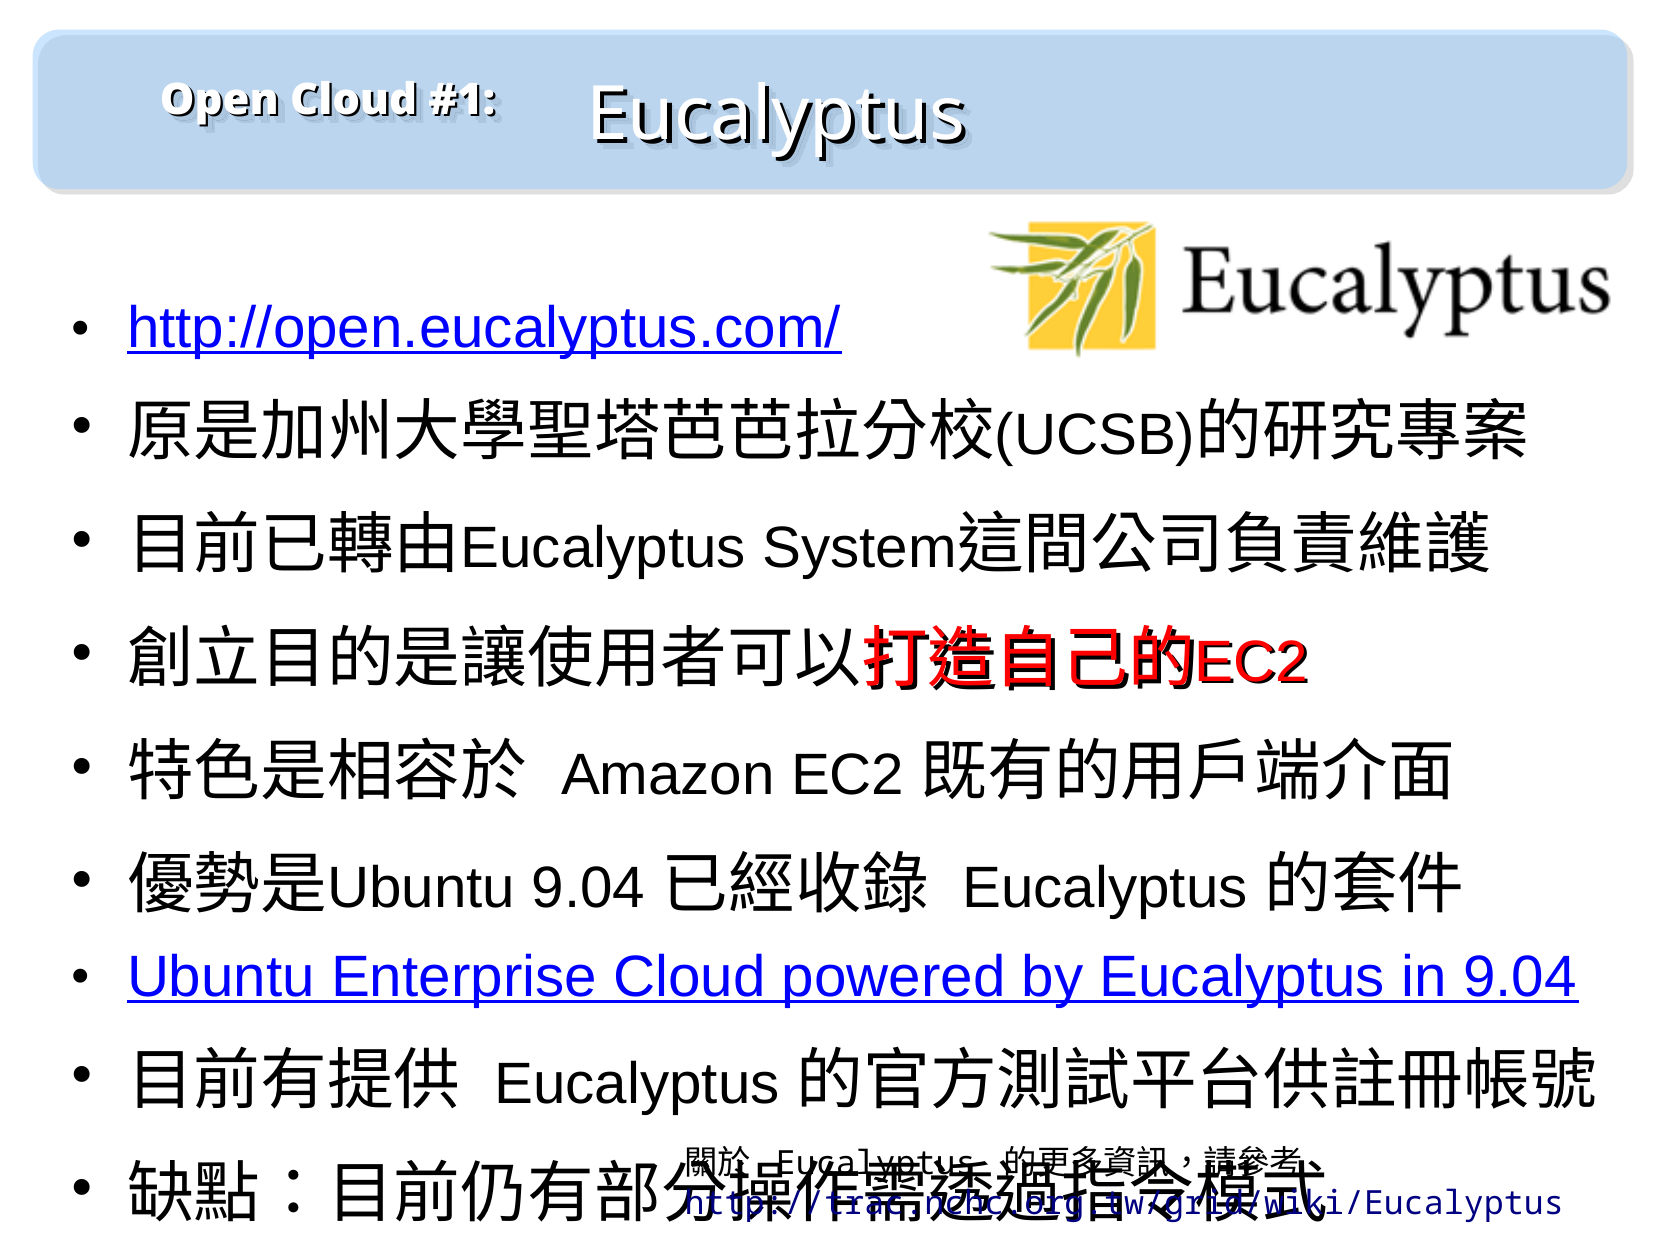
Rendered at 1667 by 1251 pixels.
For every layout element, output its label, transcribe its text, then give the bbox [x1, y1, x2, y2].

list http://open.eucalyptus.com/ 原是加州大學聖塔芭芭拉分校(UCSB)的研究專案 目前已轉由Eucalyptus System這間公司負責維護 創立目的是讓使用者可以打造自己的EC2 特色是相容於 Amazon EC2 既有的用戶端介面 優勢是Ubuntu 9.04 已經收錄 Eucalyptus 的套件 Ubuntu Enterprise Cloud powered by Eucalyptus in 9.04 目前有提供 Eucalyptus 的官方測試平台供註冊帳號 缺點：目前仍有部分操作需透過指令模式 [70, 295, 1636, 1119]
text_box 關於 Eucalyptus 的更多資訊，請參考 http://trac.nchc.org.tw/grid/wiki/Eucalyptus [664, 1127, 1642, 1235]
picture [987, 220, 1613, 295]
text_box Open Cloud #1: Eucalyptus [32, 29, 1628, 190]
